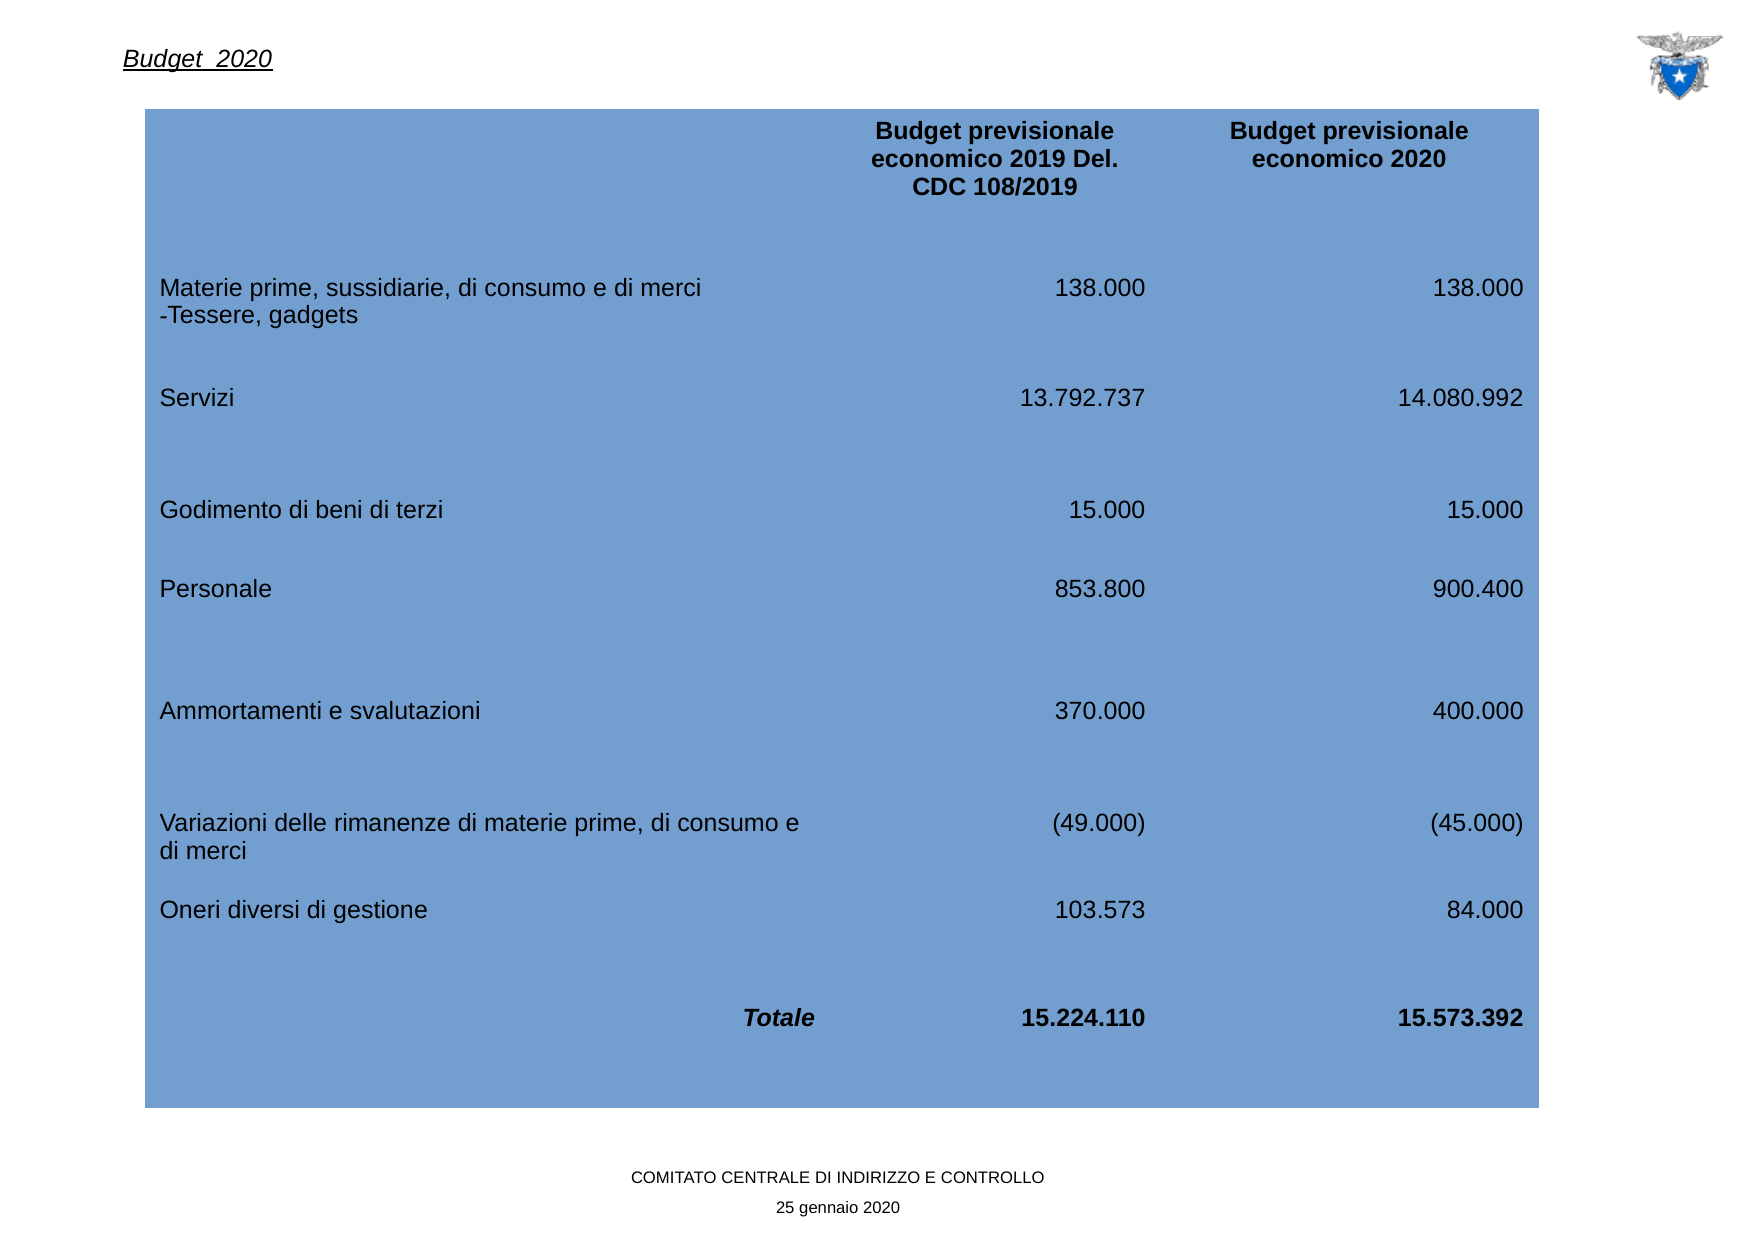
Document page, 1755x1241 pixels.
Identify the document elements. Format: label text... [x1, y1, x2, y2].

table_cell (49.000) [830, 801, 1161, 888]
table_cell 84.000 [1161, 888, 1539, 996]
table_cell 138.000 [1161, 266, 1539, 377]
table_cell Servizi [145, 377, 830, 488]
table_cell 15.573.392 [1161, 996, 1539, 1108]
table_cell Personale [145, 567, 830, 689]
table_cell Oneri diversi di gestione [145, 888, 830, 996]
table_cell Godimento di beni di terzi [145, 488, 830, 567]
table_cell Materie prime, sussidiarie, di consumo e di merci Tessere, gadgets [145, 266, 830, 377]
table_cell 15.224.110 [830, 996, 1161, 1108]
table_cell 14.080.992 [1161, 377, 1539, 488]
table_cell 138.000 [830, 266, 1161, 377]
table_header [145, 109, 830, 266]
table_header Budget previsionale economico 2020 [1161, 109, 1539, 266]
table_cell 900.400 [1161, 567, 1539, 689]
table_cell (45.000) [1161, 801, 1539, 888]
table_cell Totale [145, 996, 830, 1108]
table_cell 370.000 [830, 689, 1161, 801]
table_cell 103.573 [830, 888, 1161, 996]
table_cell Variazioni delle rimanenze di materie prime, di consumo e di merci [145, 801, 830, 888]
table_header Budget previsionale economico 2019 Del. CDC 108/2019 [830, 109, 1161, 266]
table_cell 13.792.737 [830, 377, 1161, 488]
picture [1633, 29, 1728, 108]
table_cell 15.000 [1161, 488, 1539, 567]
table_cell Ammortamenti e svalutazioni [145, 689, 830, 801]
table_cell 400.000 [1161, 689, 1539, 801]
table_cell 15.000 [830, 488, 1161, 567]
text_box Budget 2020 [50, 35, 346, 82]
table_cell 853.800 [830, 567, 1161, 689]
text_box COMITATO CENTRALE DI INDIRIZZO E CONTROLLO 25 gennaio 2020 [345, 1159, 1331, 1225]
